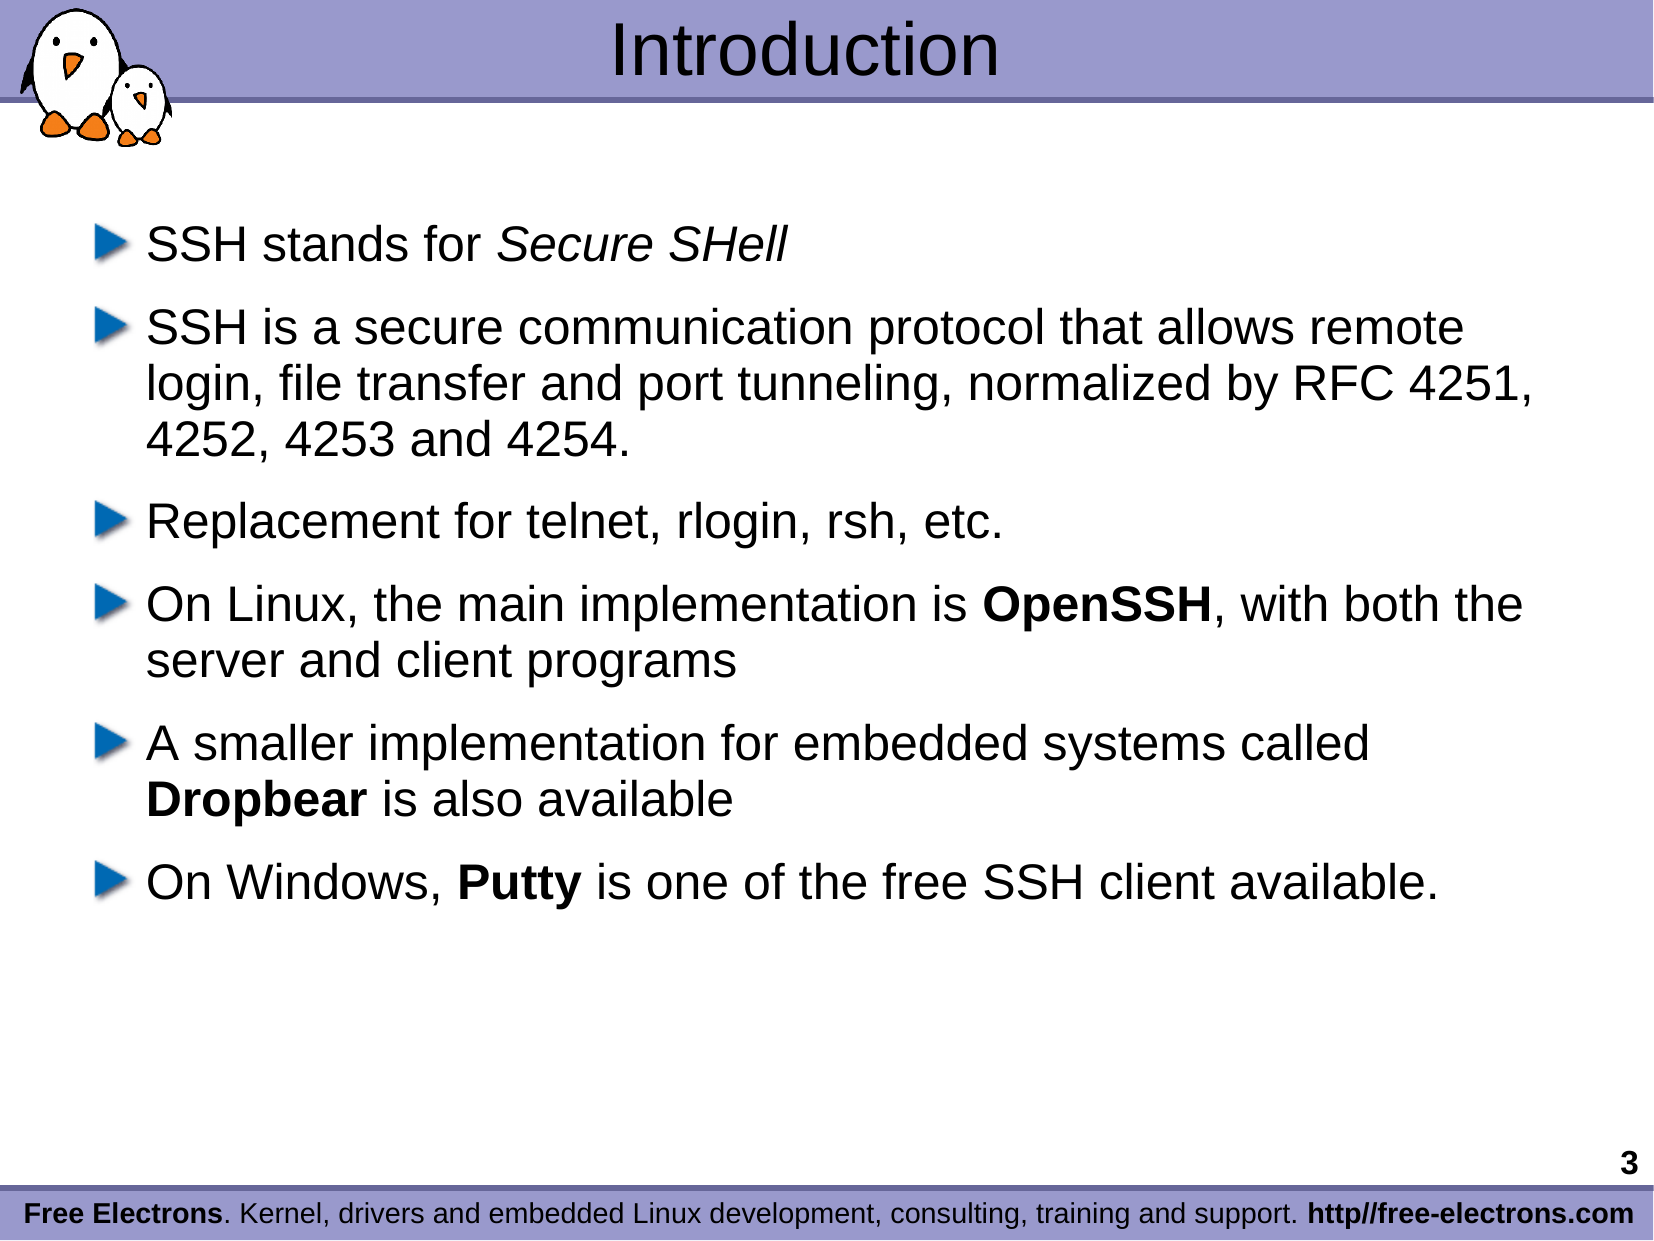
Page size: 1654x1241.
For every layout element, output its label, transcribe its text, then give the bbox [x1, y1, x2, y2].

list SSH stands for Secure SHell SSH is a secure communication protocol that allows remote login, file transfer and port tunneling, normalized by RFC 4251, 4252, 4253 and 4254. Replacement for telnet, rlogin, rsh, etc. On Linux, the main implementation is OpenSSH, with both the server and client programs A smaller implementation for embedded systems called Dropbear is also available On Windows, Putty is one of the free SSH client available. [75, 216, 1576, 1066]
title Introduction [60, 0, 1551, 99]
picture [20, 8, 172, 147]
